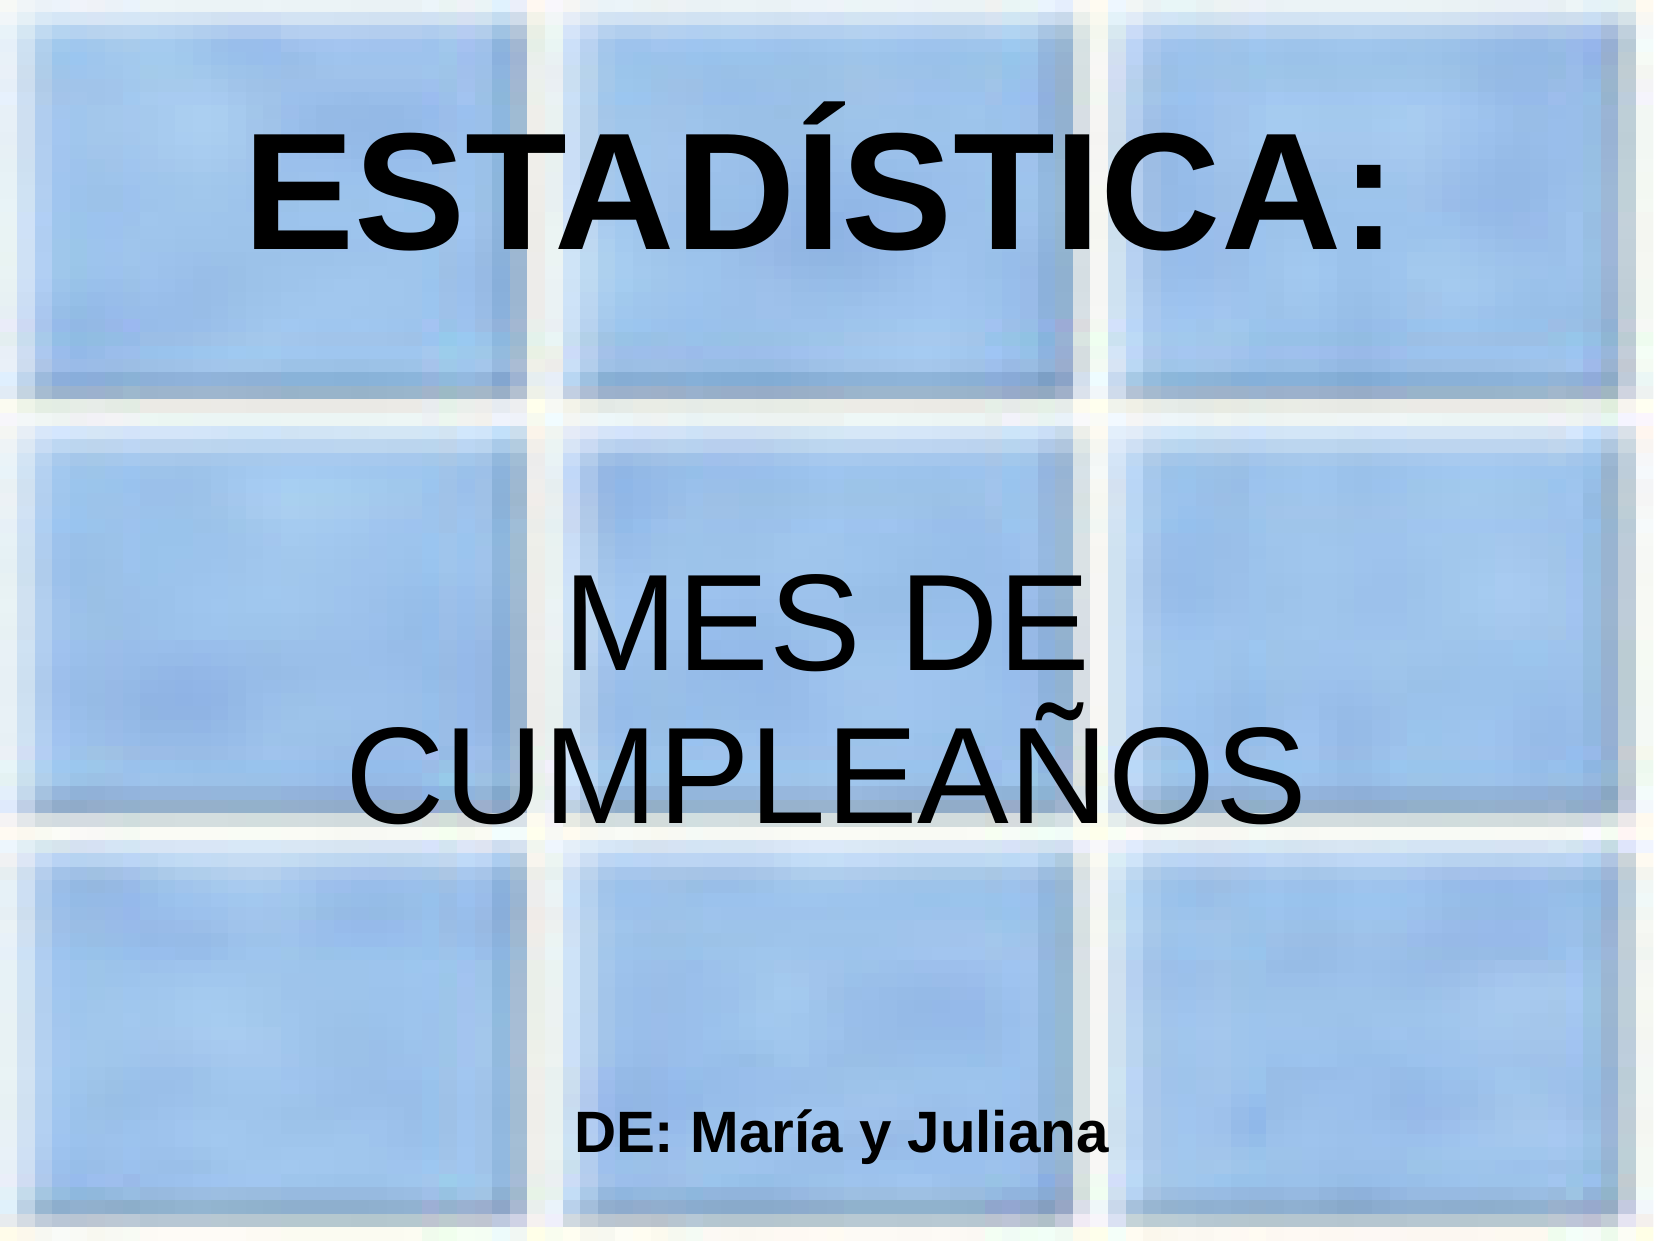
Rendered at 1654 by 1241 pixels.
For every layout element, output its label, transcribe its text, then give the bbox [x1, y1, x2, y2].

subtitle MES DE CUMPLEAÑOS [82, 297, 1571, 1102]
text_box DE: María y Juliana [177, 1092, 1506, 1173]
picture [0, 0, 1654, 1241]
title ESTADÍSTICA: [76, 88, 1565, 296]
